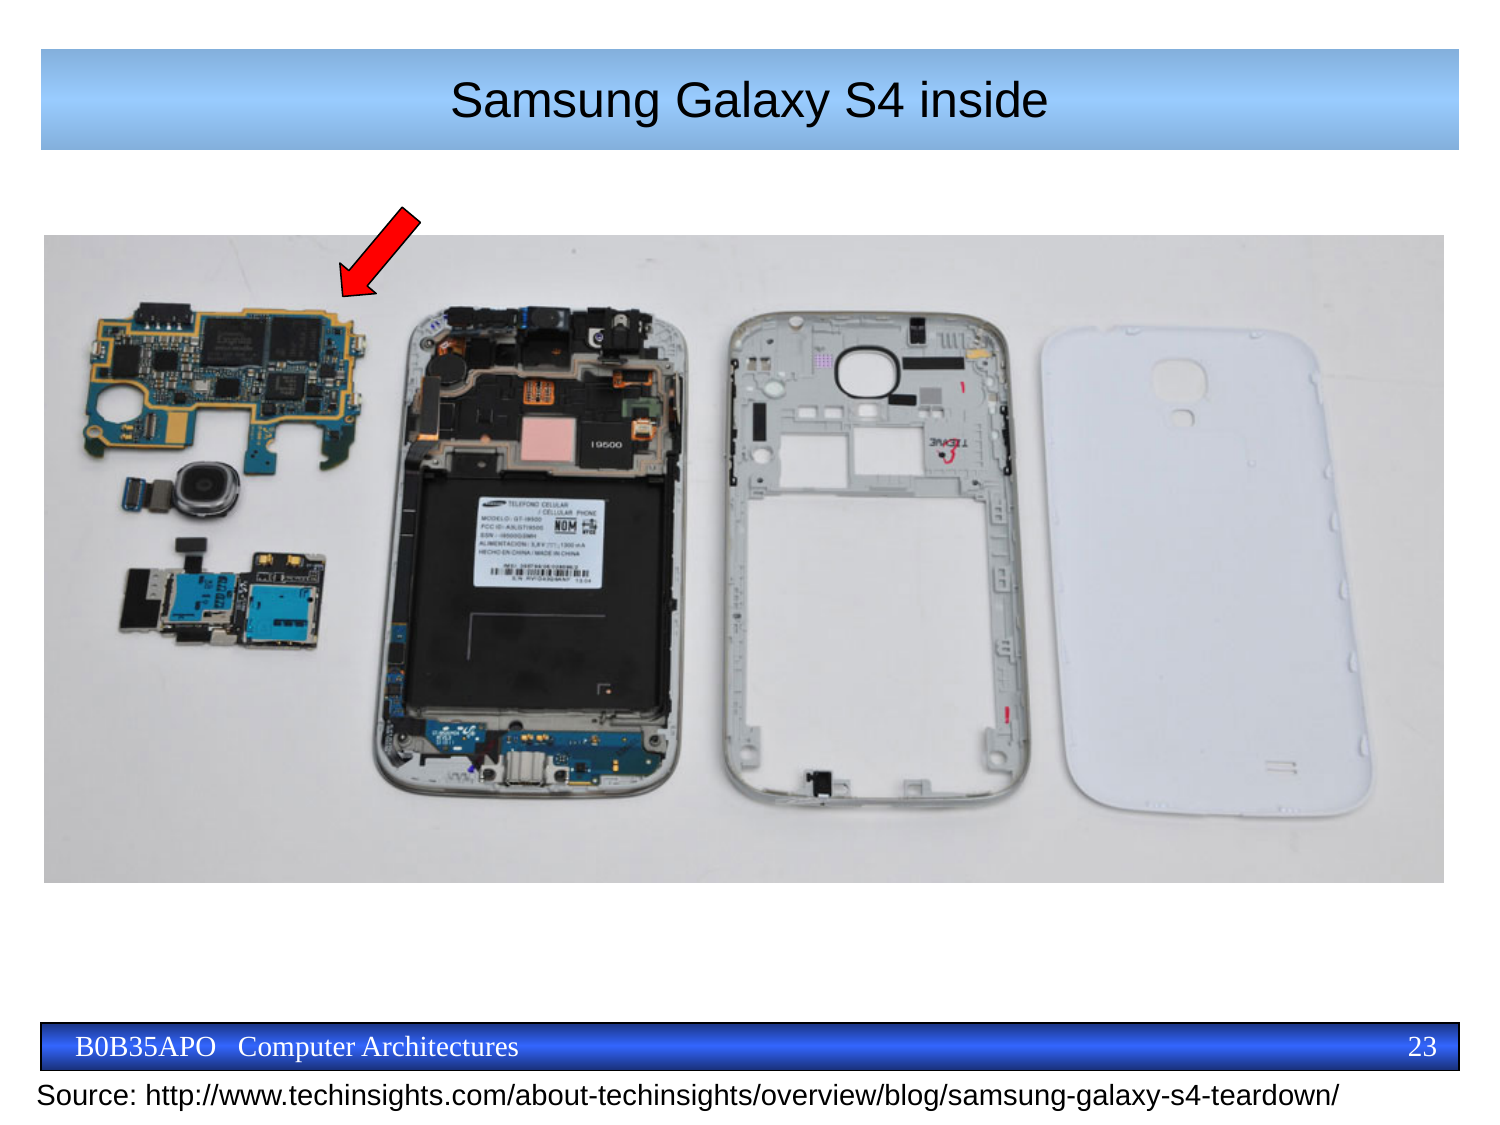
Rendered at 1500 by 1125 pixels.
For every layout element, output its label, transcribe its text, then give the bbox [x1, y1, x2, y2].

text_box Source: http://www.techinsights.com/about-techinsights/overview/blog/samsung-galaxy-s4-teardown/ [21, 1068, 1448, 1120]
text_box [339, 207, 421, 297]
title Samsung Galaxy S4 inside [41, 49, 1459, 150]
picture [44, 235, 1444, 883]
